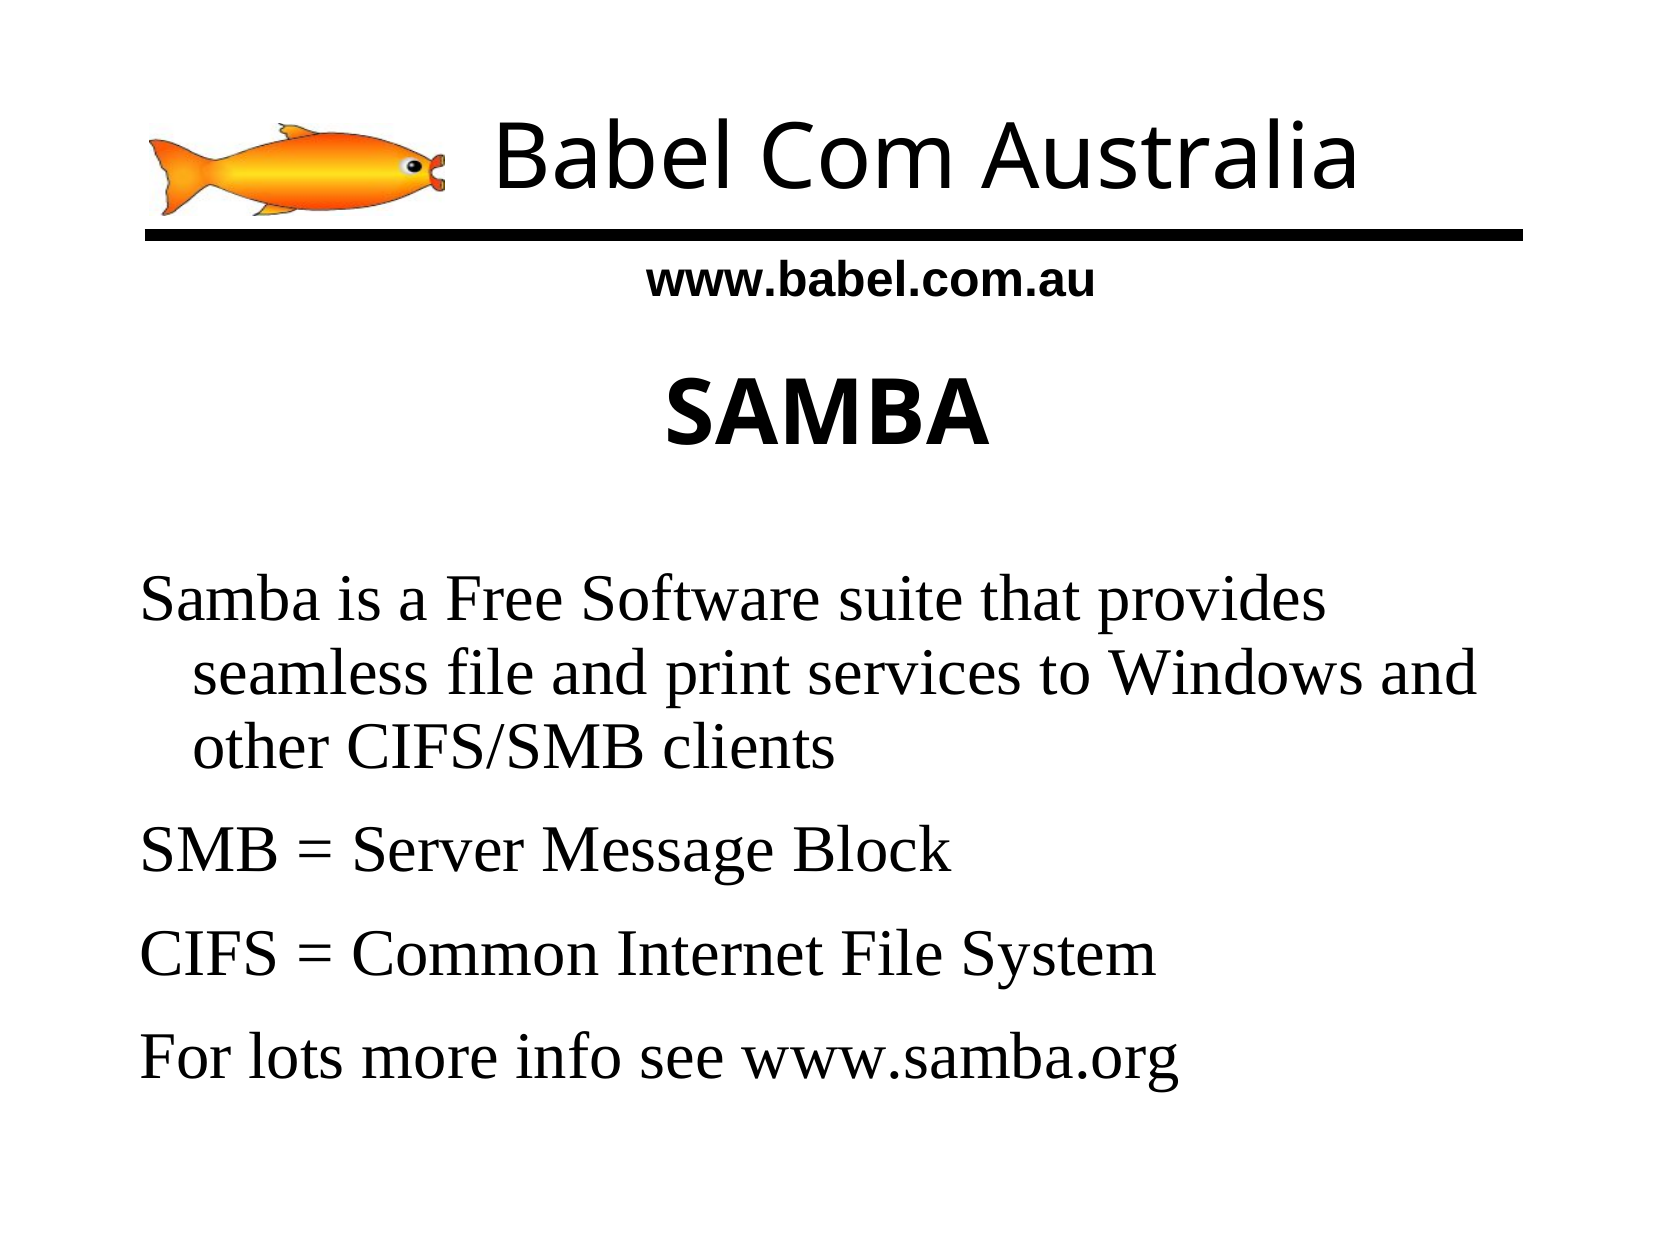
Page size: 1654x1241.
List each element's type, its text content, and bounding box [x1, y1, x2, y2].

list Samba is a Free Software suite that provides seamless file and print services to Windows and other CIFS/SMB clients SMB = Server Message Block CIFS = Common Internet File System For lots more info see www.samba.org [121, 560, 1534, 1127]
picture [149, 123, 445, 216]
title SAMBA [126, 322, 1528, 497]
